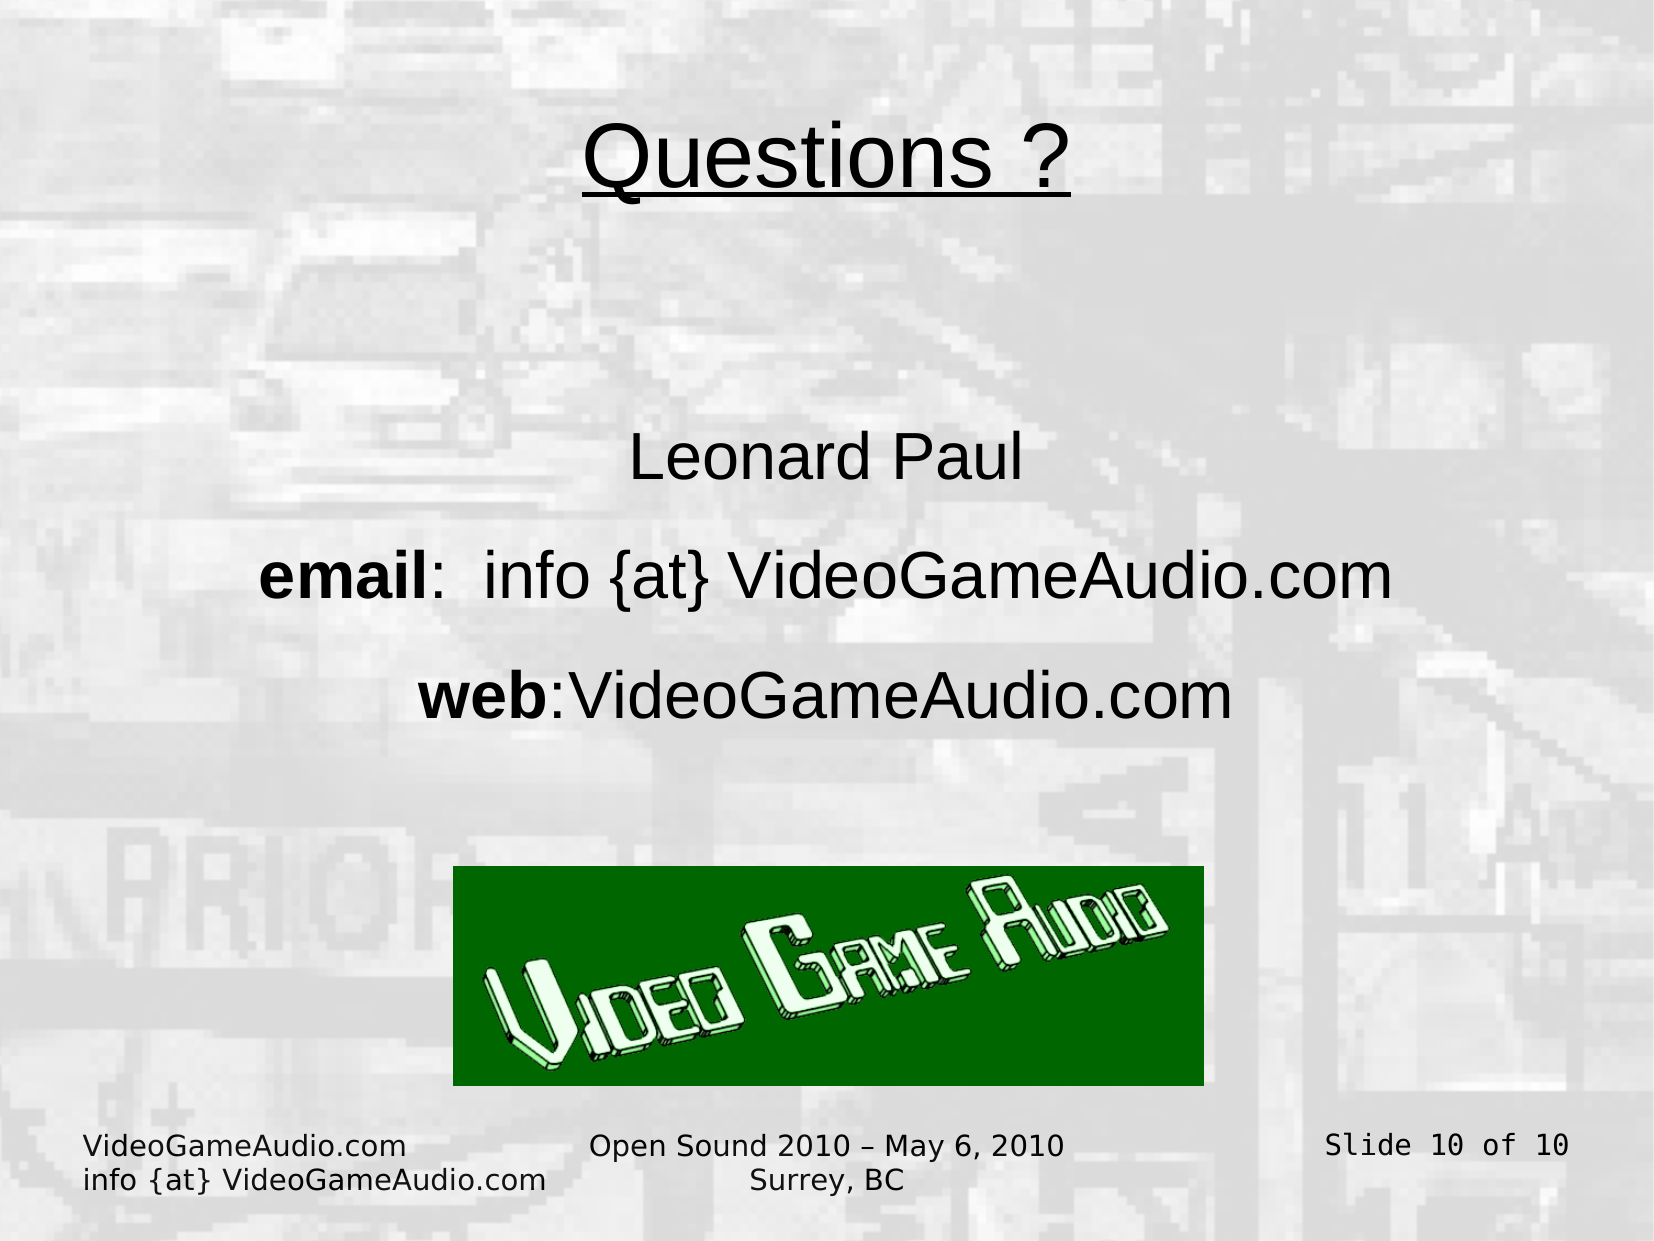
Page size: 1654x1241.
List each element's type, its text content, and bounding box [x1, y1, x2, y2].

picture [0, 0, 1654, 1241]
text_box Questions ? [82, 49, 1571, 257]
text_box Leonard Paul email: info {at} VideoGameAudio.com web: VideoGameAudio.com [82, 290, 1571, 1109]
